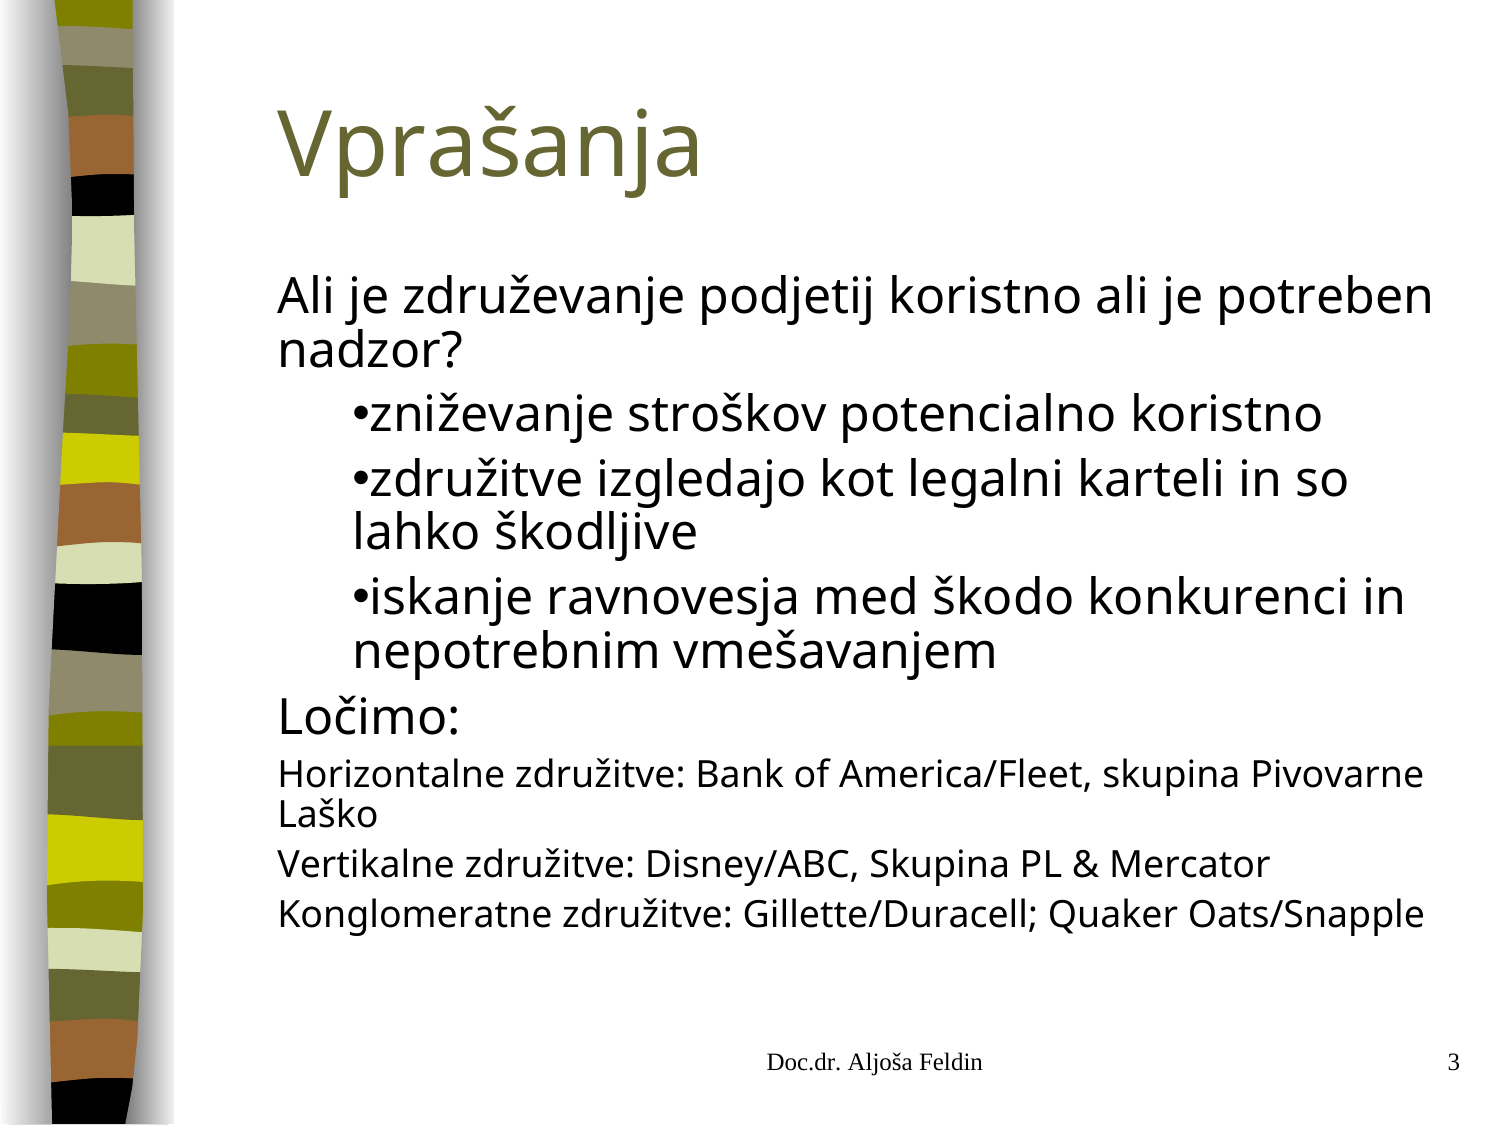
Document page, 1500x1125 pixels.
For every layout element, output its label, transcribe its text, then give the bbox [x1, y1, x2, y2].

text_box Ali je združevanje podjetij koristno ali je potreben nadzor? zniževanje stroškov potencialno koristno združitve izgledajo kot legalni karteli in so lahko škodljive iskanje ravnovesja med škodo konkurenci in nepotrebnim vmešavanjem Ločimo: Horizontalne združitve: Bank of America/Fleet, skupina Pivovarne Laško Vertikalne združitve: Disney/ABC, Skupina PL & Mercator Konglomeratne združitve: Gillette/Duracell; Quaker Oats/Snapple [262, 262, 1476, 1026]
text_box Vprašanja [262, 24, 1476, 203]
text_box Doc.dr. Aljoša Feldin [637, 1037, 1113, 1101]
text_box <number> [1162, 1037, 1476, 1101]
